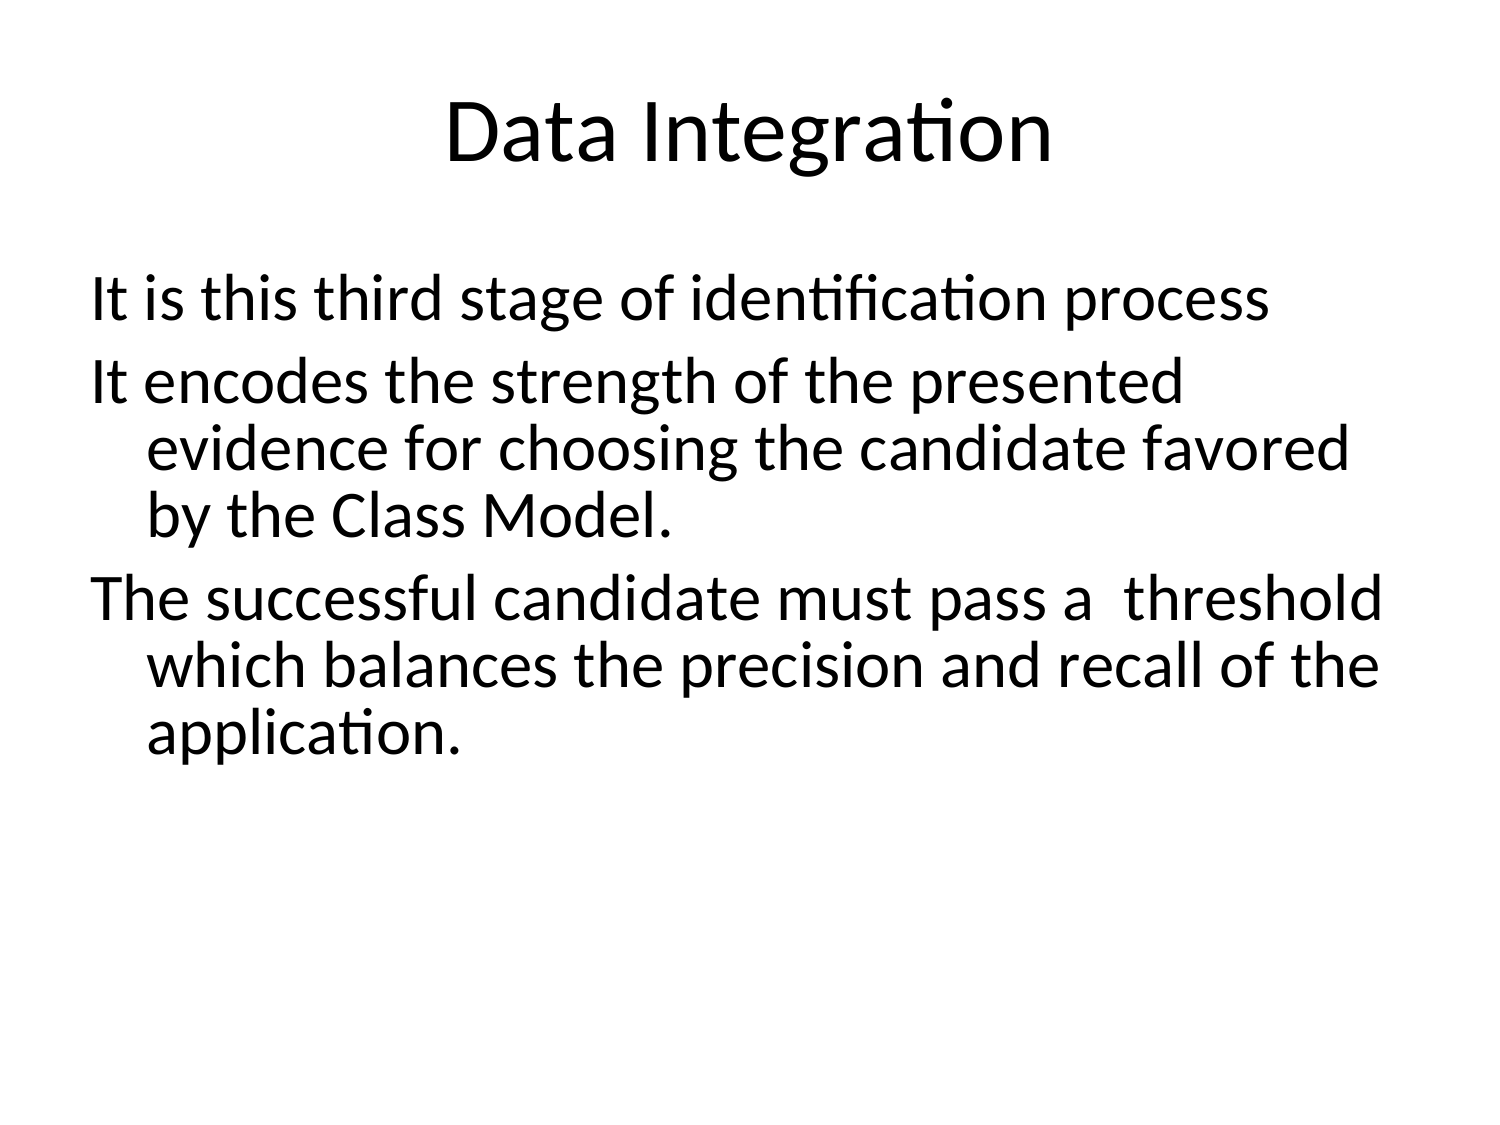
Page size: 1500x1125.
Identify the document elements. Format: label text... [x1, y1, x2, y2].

list It is this third stage of identification process It encodes the strength of the presented evidence for choosing the candidate favored by the Class Model. The successful candidate must pass a threshold which balances the precision and recall of the application. [75, 262, 1426, 1111]
title Data Integration [75, 45, 1426, 233]
